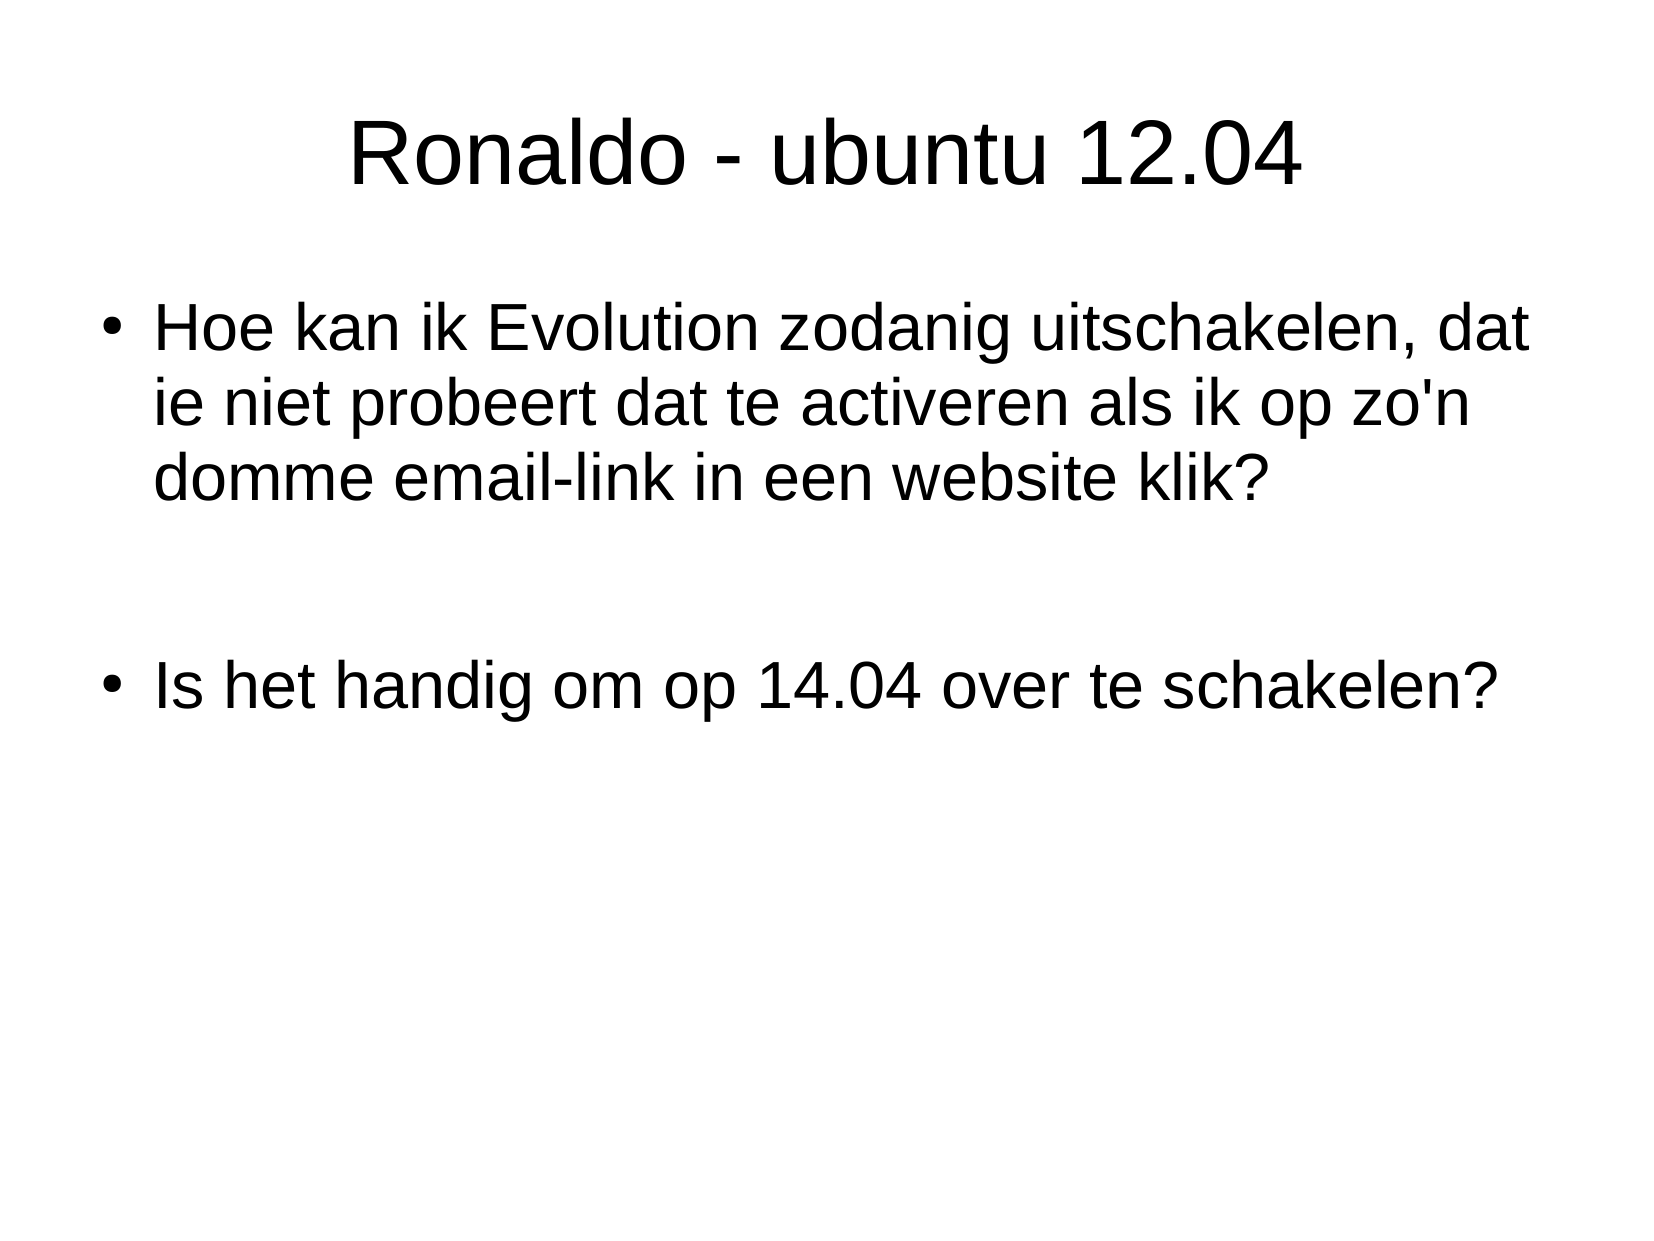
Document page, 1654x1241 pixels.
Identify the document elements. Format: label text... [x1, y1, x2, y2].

list Hoe kan ik Evolution zodanig uitschakelen, dat ie niet probeert dat te activeren als ik op zo'n domme email-link in een website klik? Is het handig om op 14.04 over te schakelen? [82, 290, 1571, 1010]
title Ronaldo - ubuntu 12.04 [82, 49, 1571, 257]
